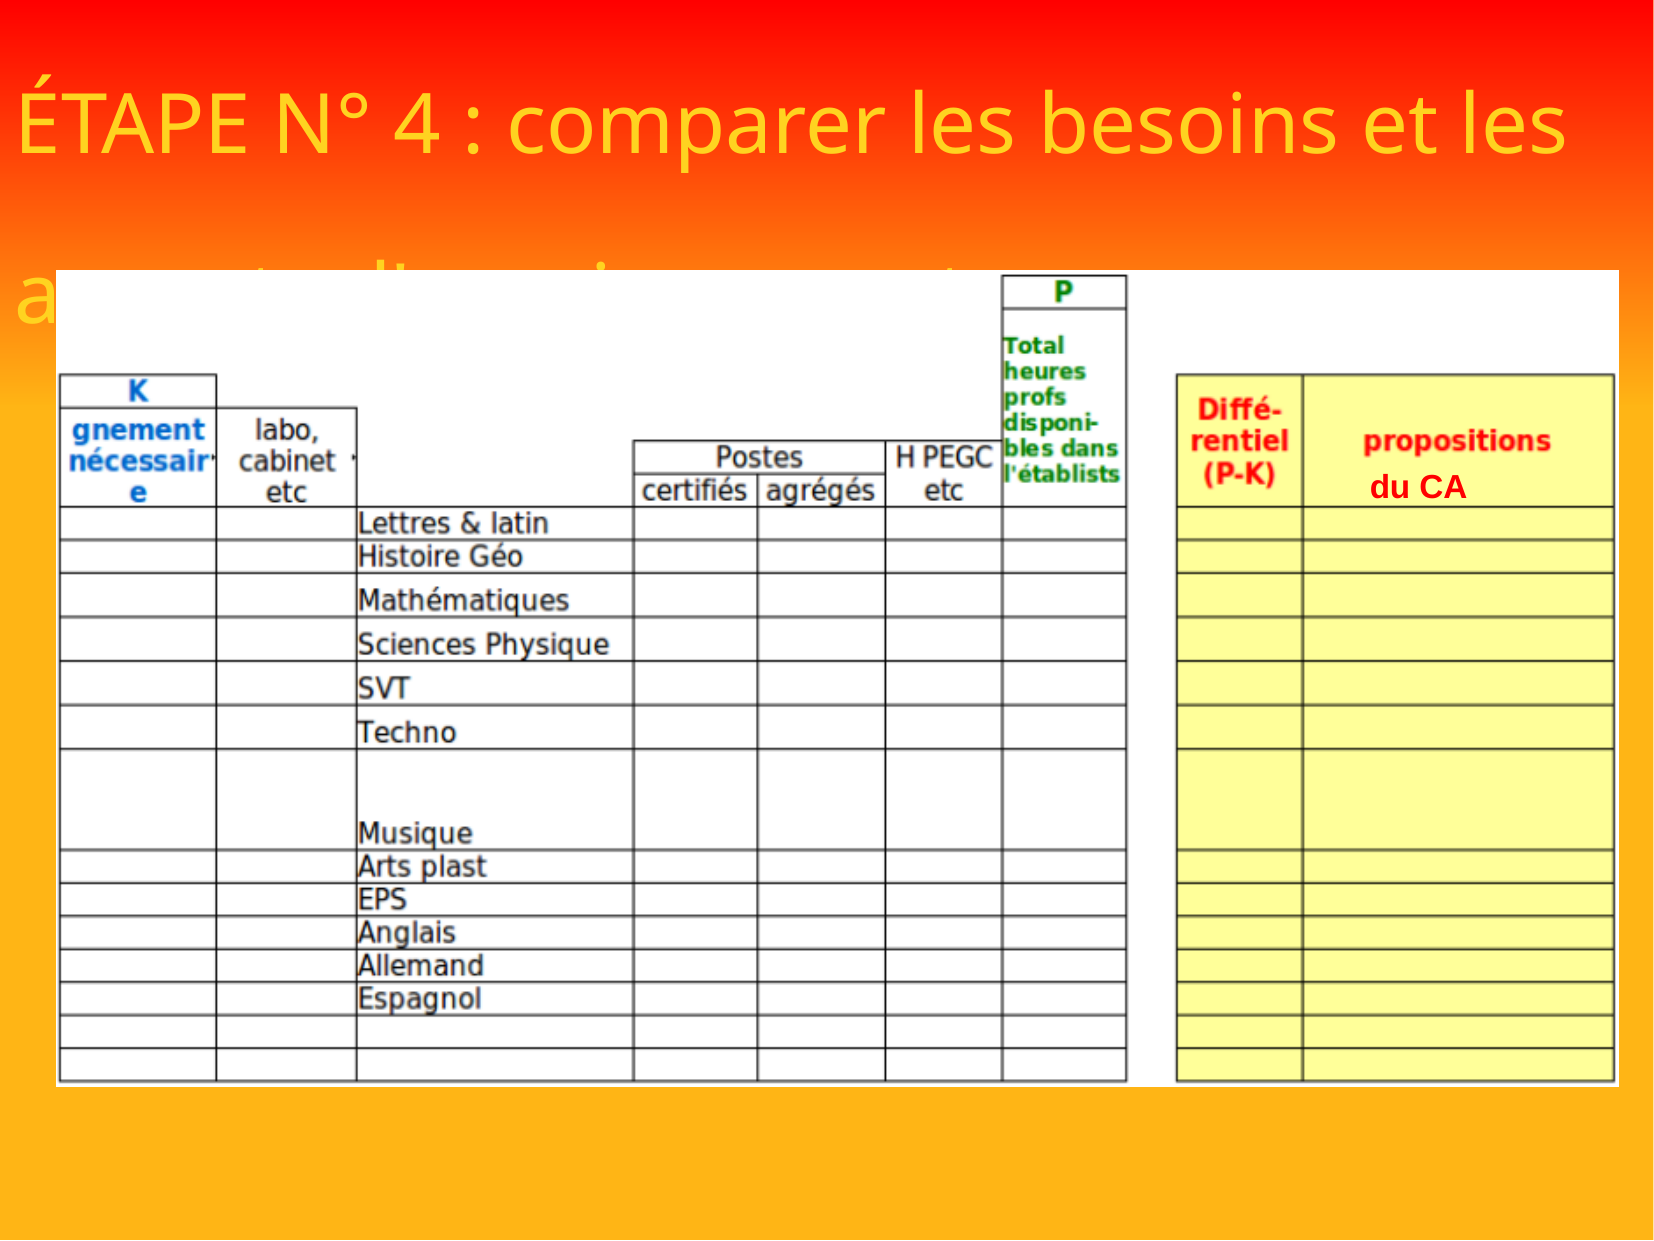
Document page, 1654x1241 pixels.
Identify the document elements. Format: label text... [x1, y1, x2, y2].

text_box ÉTAPE N° 4 : comparer les besoins et les apports d'enseignement. [0, 0, 1654, 405]
text_box du CA [1355, 461, 1550, 514]
picture [56, 270, 1619, 1087]
